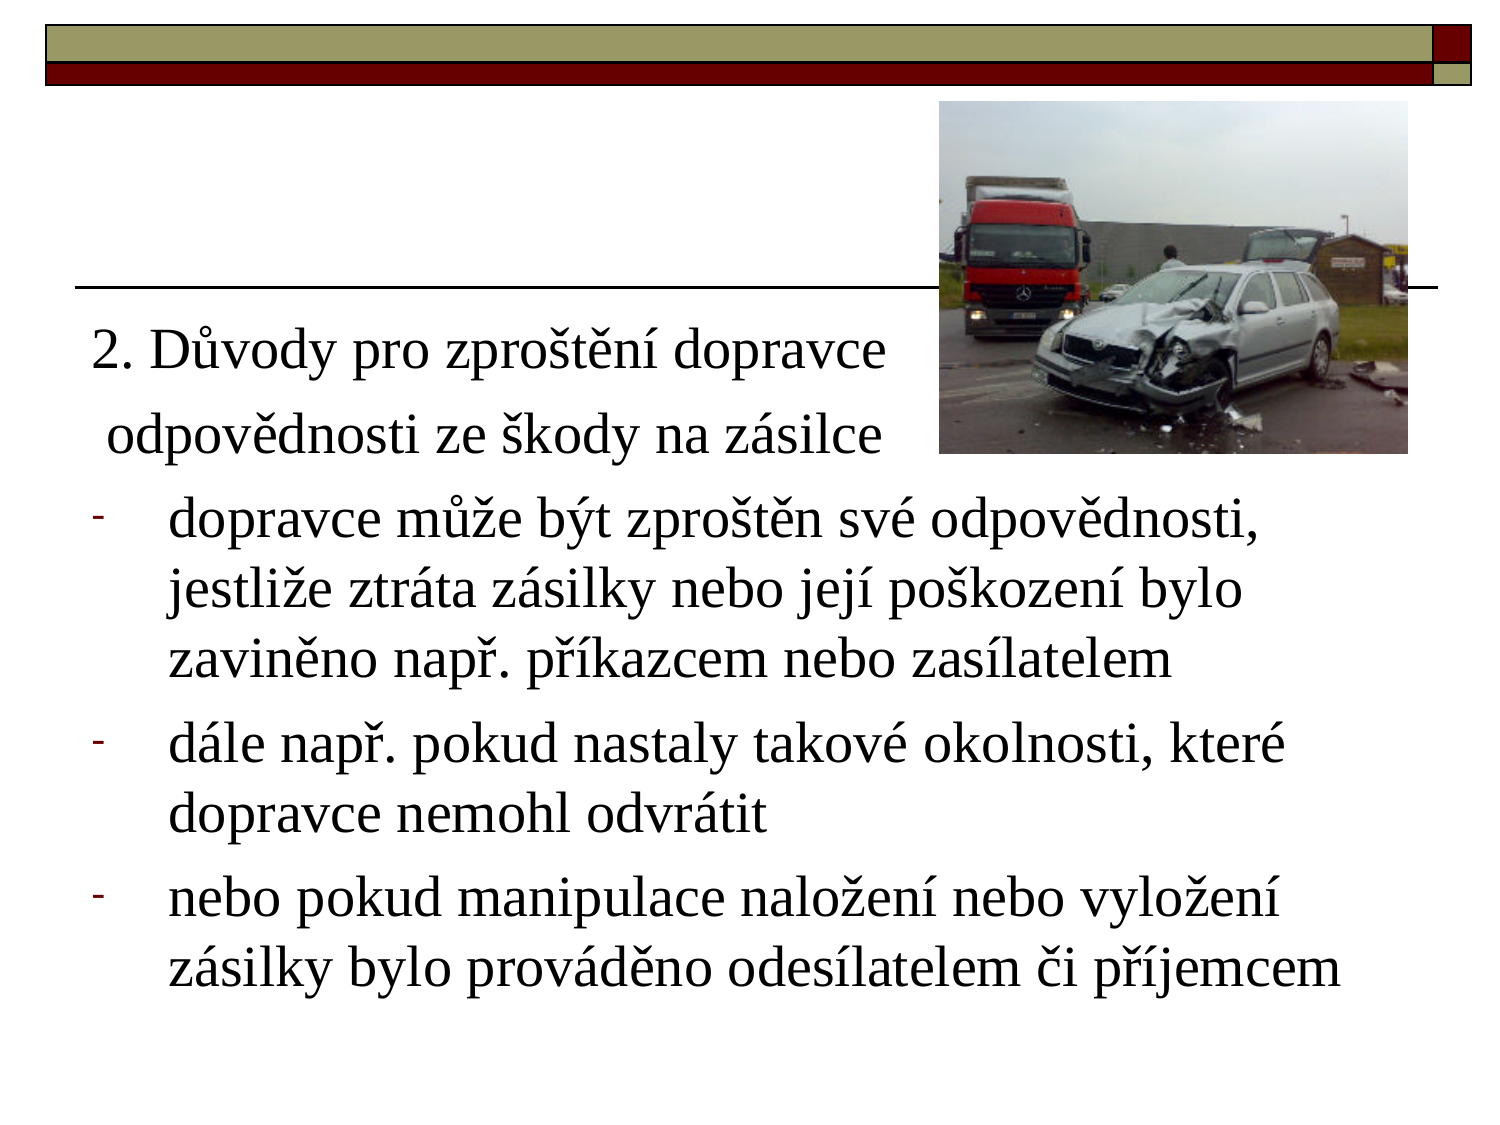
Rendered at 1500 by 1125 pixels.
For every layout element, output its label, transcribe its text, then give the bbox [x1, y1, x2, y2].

list 2. Důvody pro zproštění dopravce odpovědnosti ze škody na zásilce dopravce může být zproštěn své odpovědnosti, jestliže ztráta zásilky nebo její poškození bylo zaviněno např. příkazcem nebo zasílatelem dále např. pokud nastaly takové okolnosti, které dopravce nemohl odvrátit nebo pokud manipulace naložení nebo vyložení zásilky bylo prováděno odesílatelem či příjemcem [76, 302, 1427, 1009]
picture [939, 101, 1408, 454]
